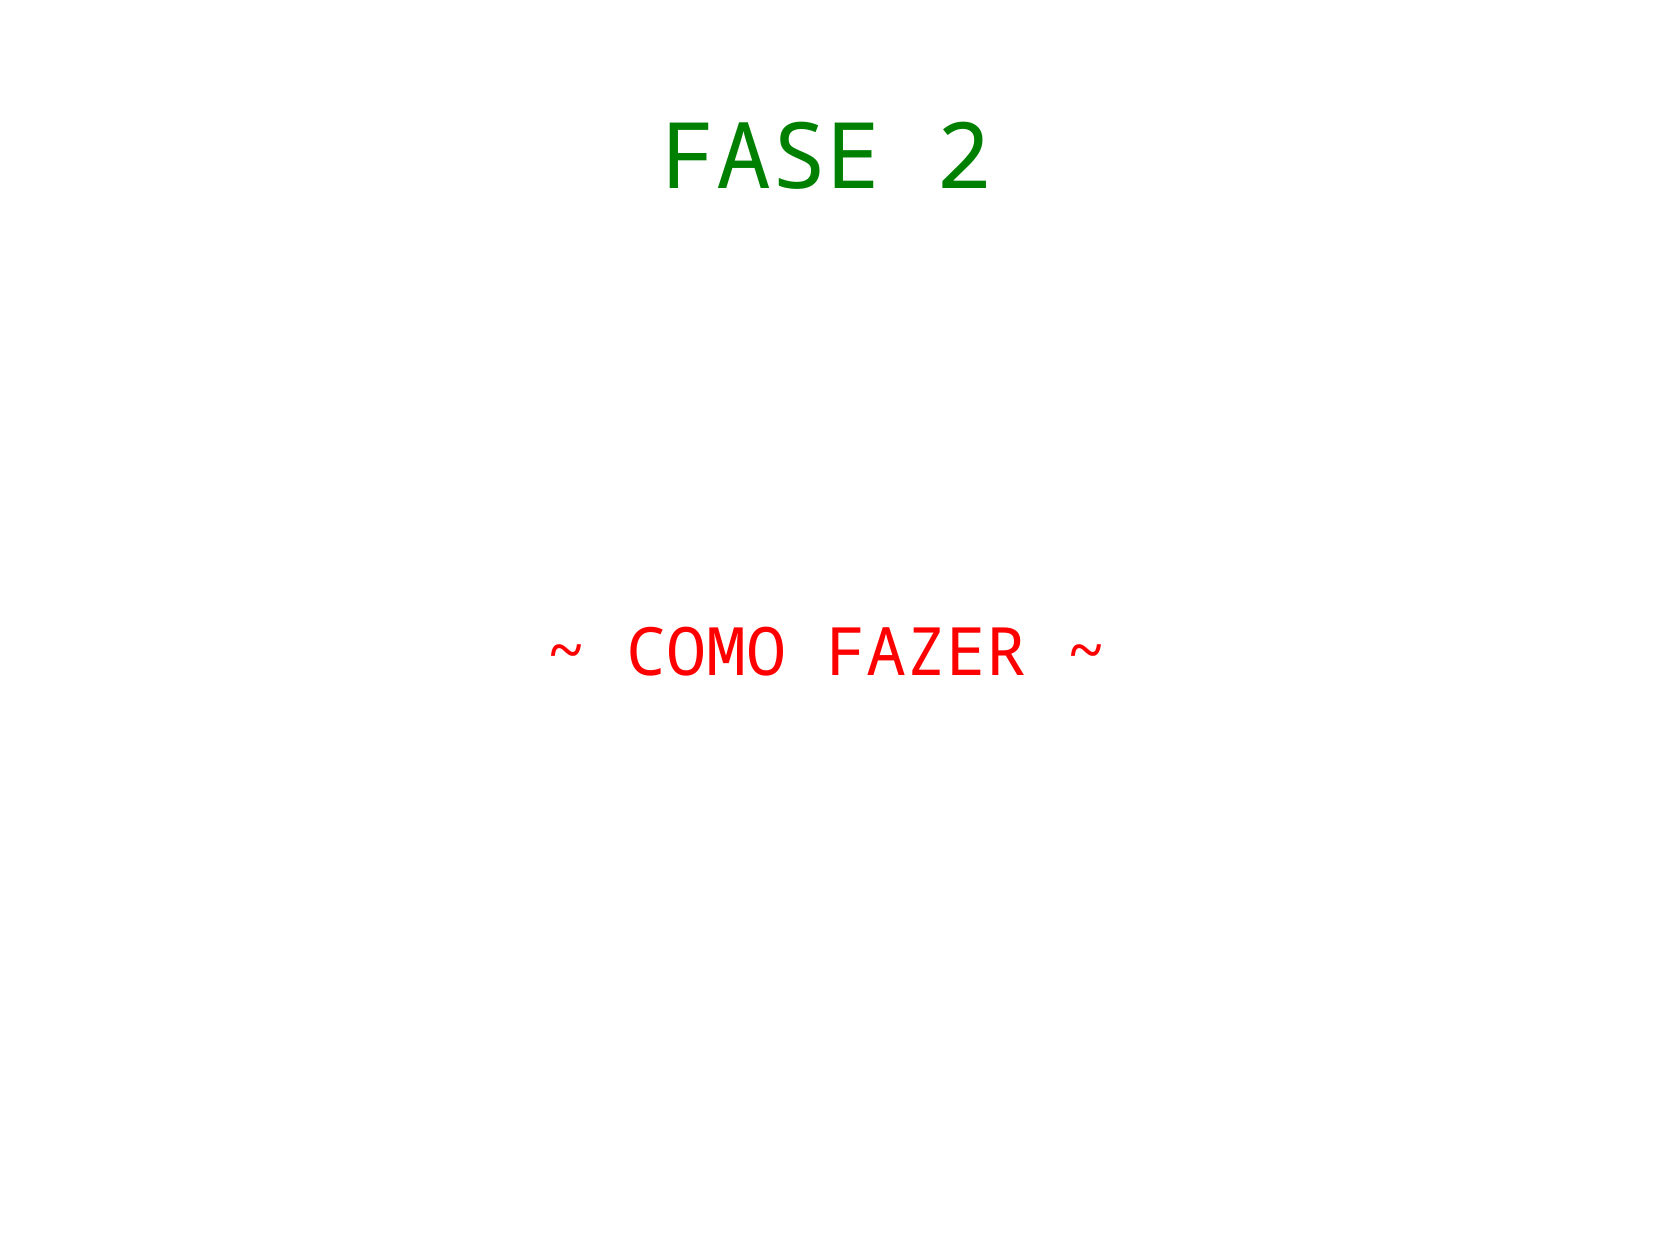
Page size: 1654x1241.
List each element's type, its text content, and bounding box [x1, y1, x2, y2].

subtitle ~ COMO FAZER ~ [82, 290, 1571, 1010]
title FASE 2 [82, 49, 1571, 257]
